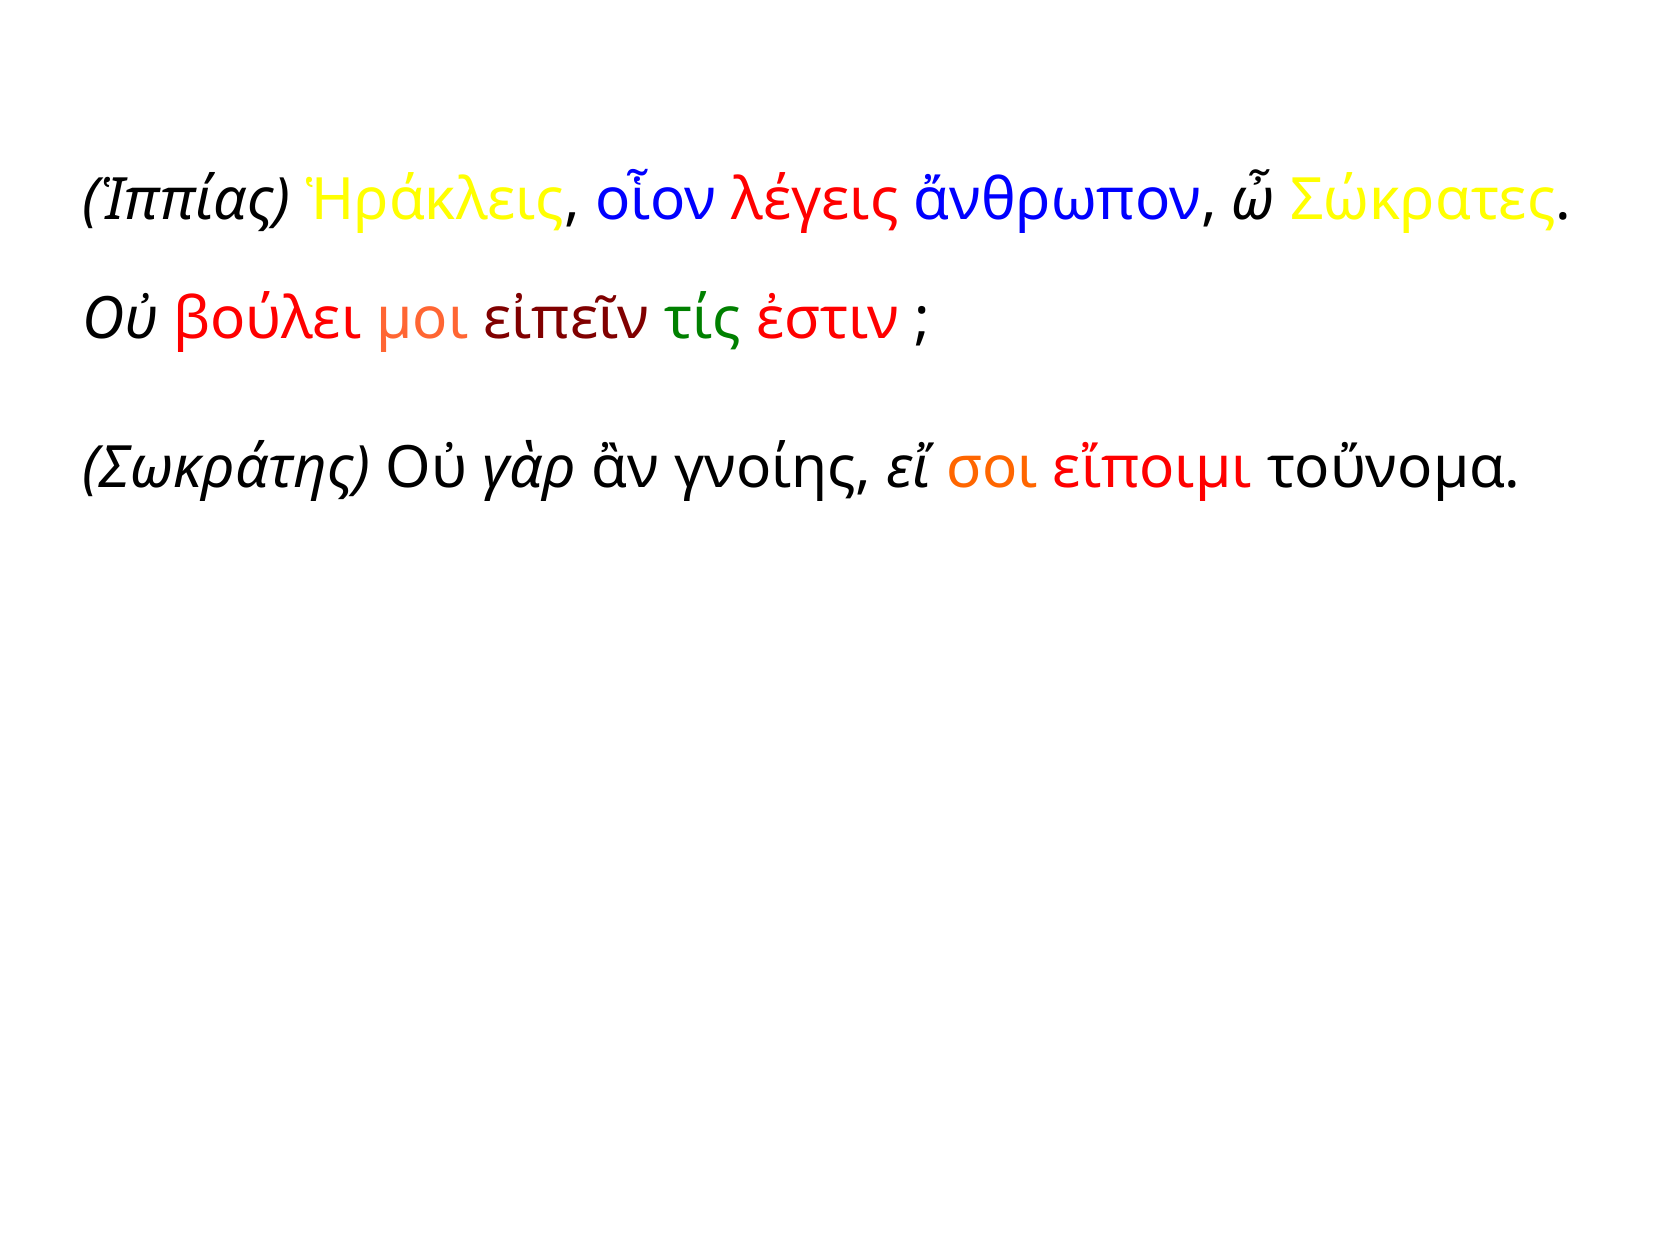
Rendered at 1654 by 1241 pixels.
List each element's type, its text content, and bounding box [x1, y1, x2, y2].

list (Ἱππίας) Ἡράκλεις, οἷον λέγεις ἄνθρωπον, ὦ Σώκρατες. Οὐ βούλει μοι εἰπεῖν τίς ἐστιν ; (Σωκράτης) Οὐ γὰρ ἂν γνοίης, εἴ σοι εἴποιμι τοὔνομα. [82, 118, 1571, 1241]
